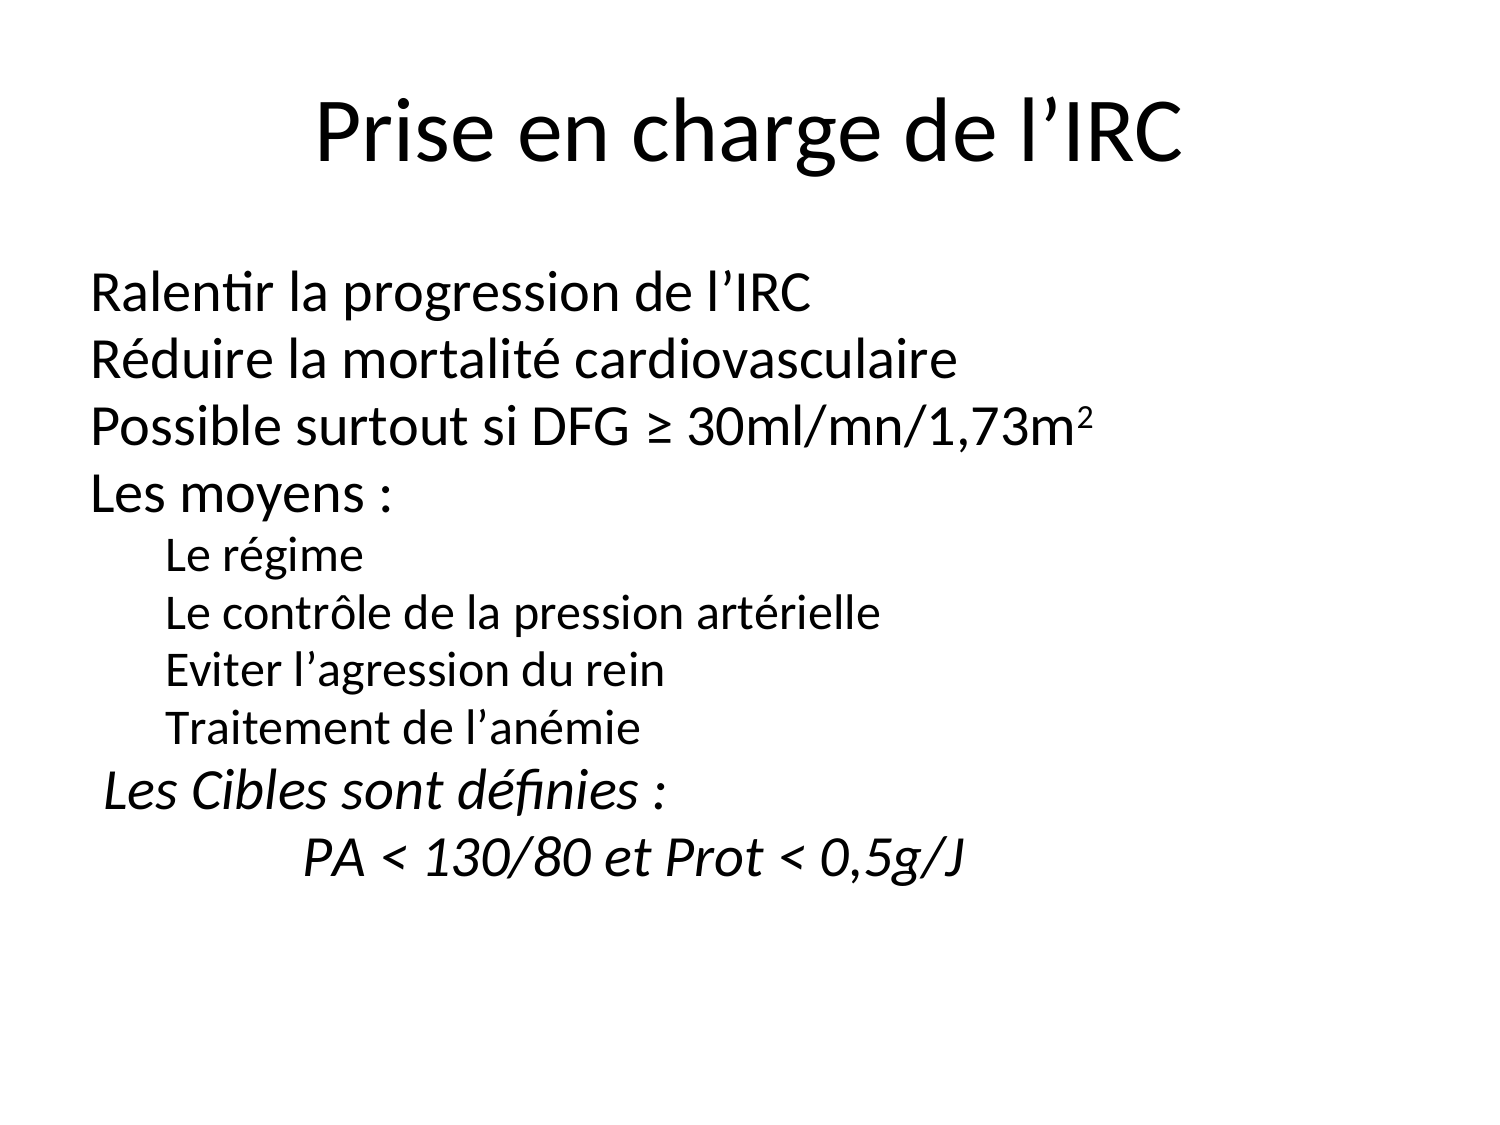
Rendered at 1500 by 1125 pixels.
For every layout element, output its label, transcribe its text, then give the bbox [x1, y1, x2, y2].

list Ralentir la progression de l’IRC Réduire la mortalité cardiovasculaire Possible surtout si DFG ≥ 30ml/mn/1,73m2 Les moyens : Le régime Le contrôle de la pression artérielle Eviter l’agression du rein Traitement de l’anémie Les Cibles sont définies : PA < 130/80 et Prot < 0,5g/J [75, 262, 1447, 1000]
title Prise en charge de l’IRC [75, 45, 1426, 233]
